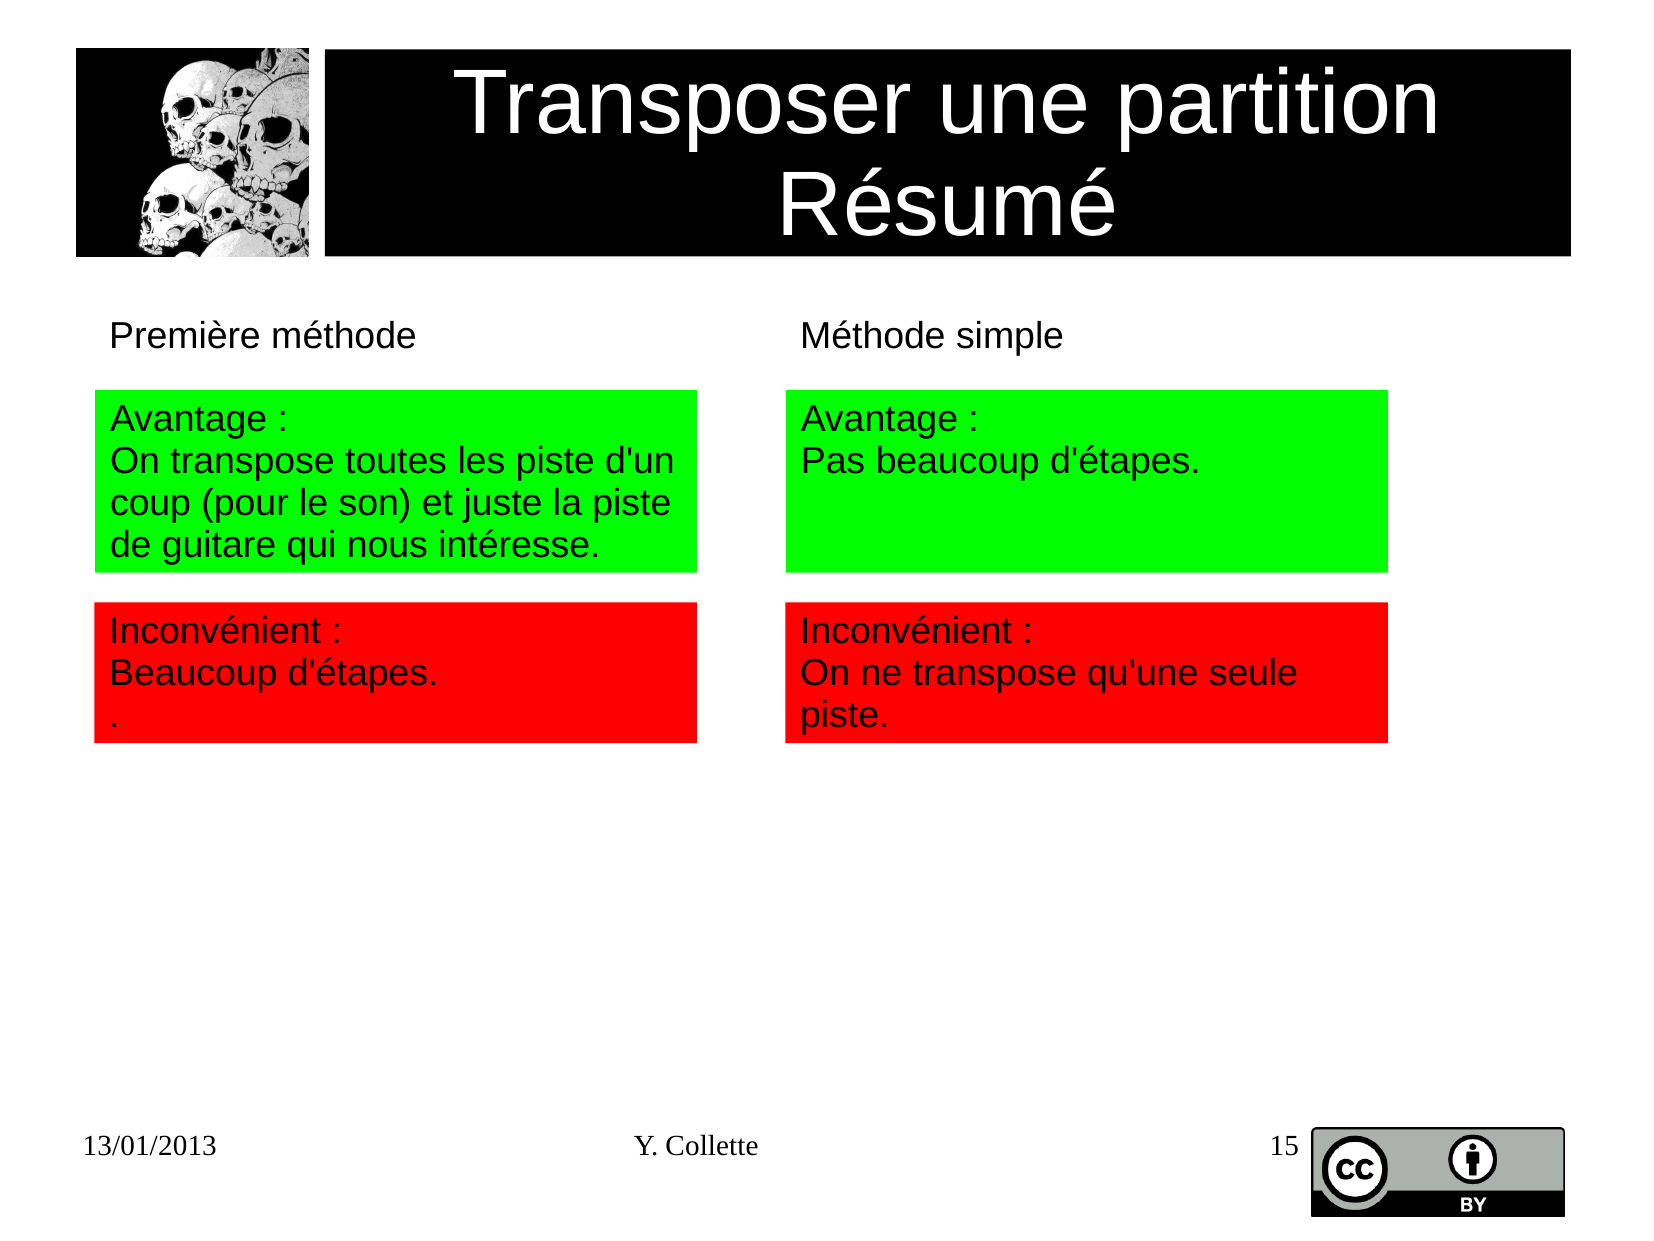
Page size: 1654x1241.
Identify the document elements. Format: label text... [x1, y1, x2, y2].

text_box Inconvénient : On ne transpose qu'une seule piste. [785, 602, 1388, 744]
picture [76, 48, 309, 257]
text_box Avantage : On transpose toutes les piste d'un coup (pour le son) et juste la piste de guitare qui nous intéresse. [95, 389, 697, 573]
title Transposer une partition Résumé [324, 49, 1571, 257]
picture [1311, 1127, 1565, 1217]
text_box Méthode simple [785, 307, 1388, 364]
text_box Avantage : Pas beaucoup d'étapes. [786, 389, 1388, 573]
text_box Première méthode [94, 307, 697, 364]
text_box Inconvénient : Beaucoup d'étapes. . [94, 602, 697, 744]
